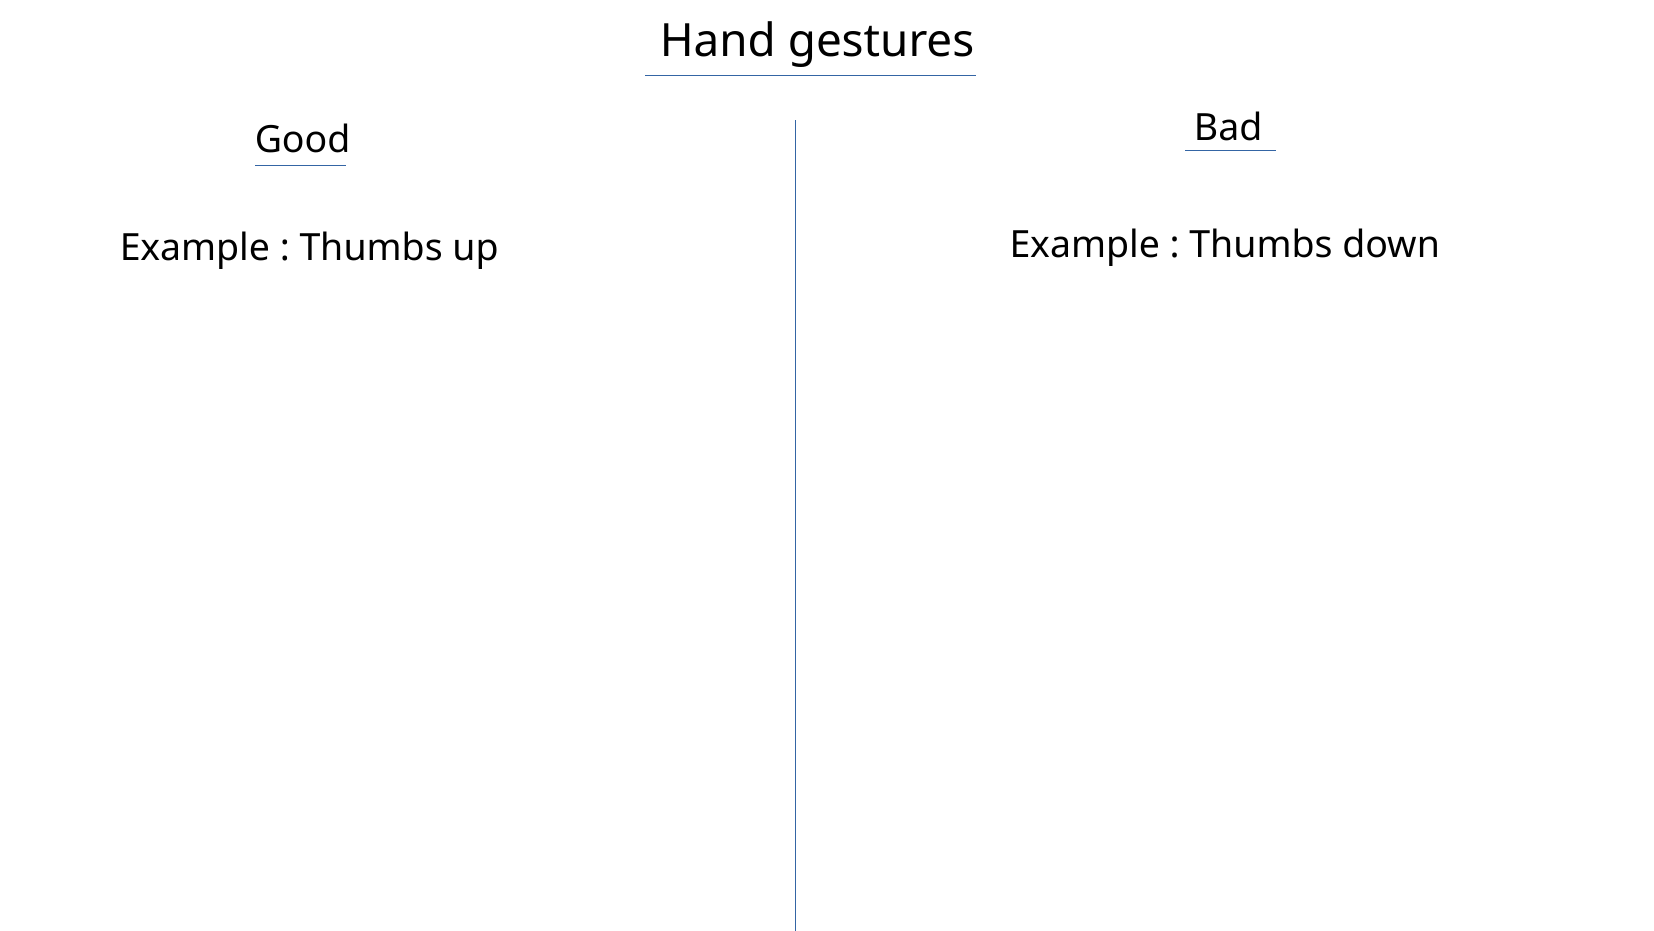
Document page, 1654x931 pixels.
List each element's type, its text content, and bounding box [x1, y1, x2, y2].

text_box Example : Thumbs down [994, 210, 1456, 286]
text_box Bad [1179, 93, 1289, 169]
text_box Example : Thumbs up [105, 213, 537, 289]
text_box Good [240, 105, 374, 181]
text_box Hand gestures [645, 0, 999, 89]
